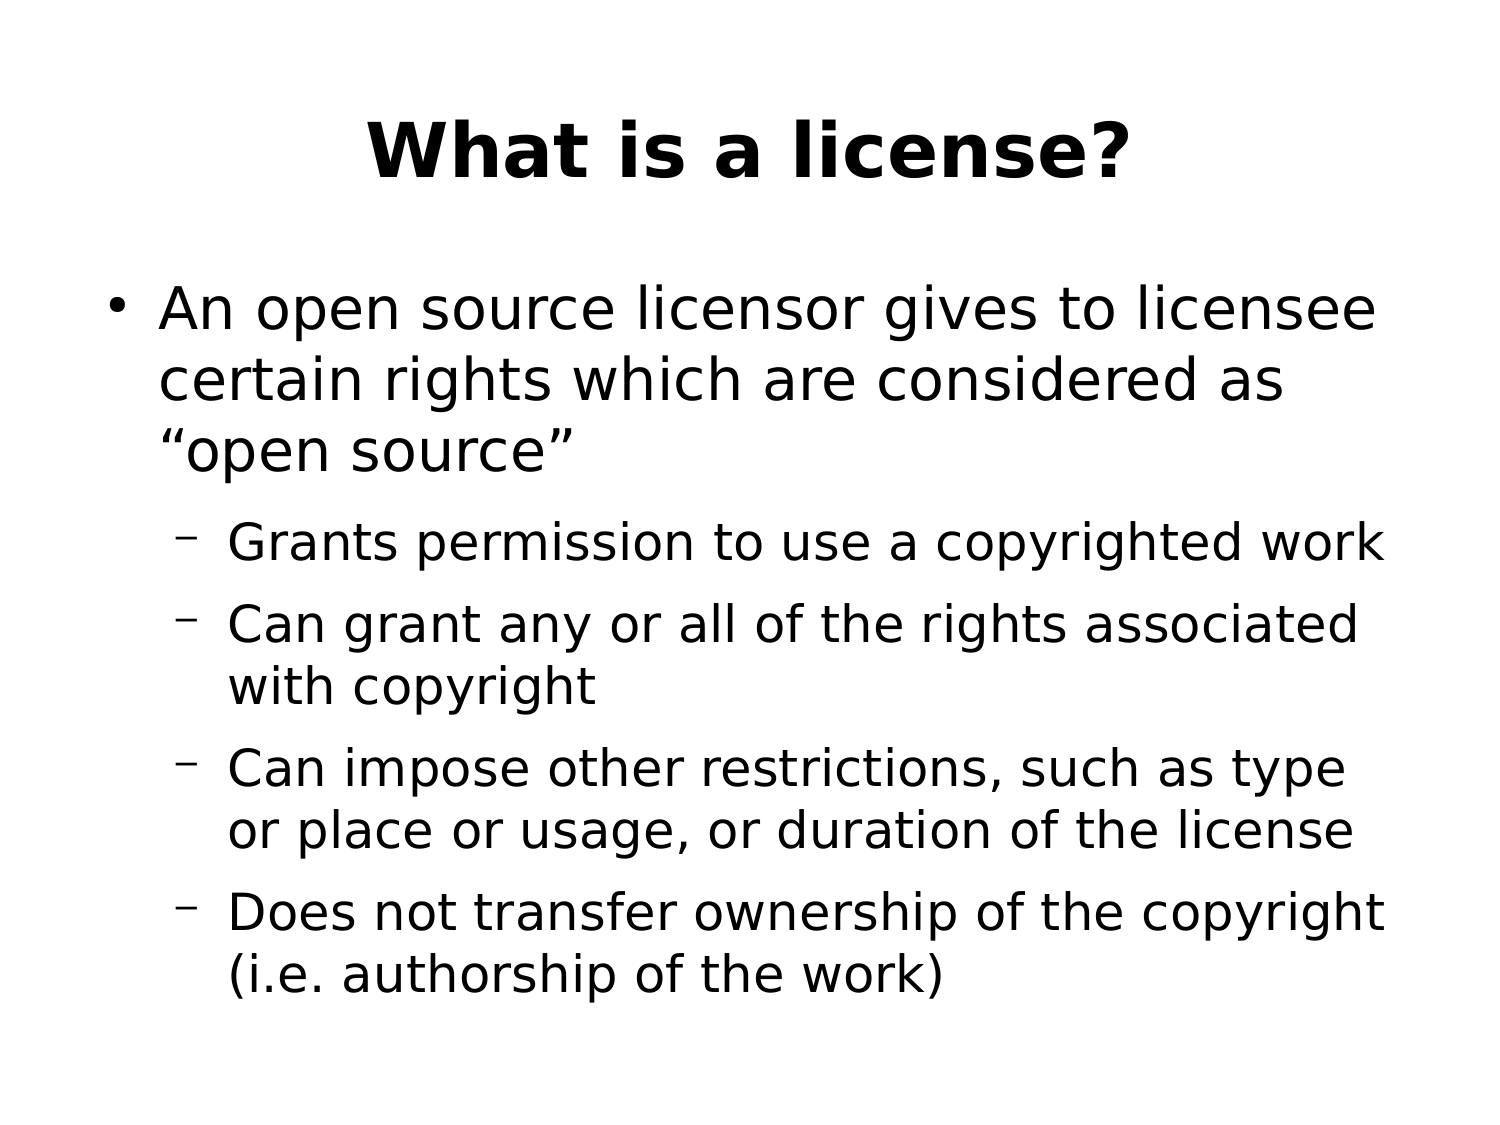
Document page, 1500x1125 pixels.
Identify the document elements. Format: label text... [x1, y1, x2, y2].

title What is a license? [75, 68, 1425, 201]
list An open source licensor gives to licensee certain rights which are considered as “open source” Grants permission to use a copyrighted work Can grant any or all of the rights associated with copyright Can impose other restrictions, such as type or place or usage, or duration of the license Does not transfer ownership of the copyright (i.e. authorship of the work) [75, 263, 1425, 1063]
